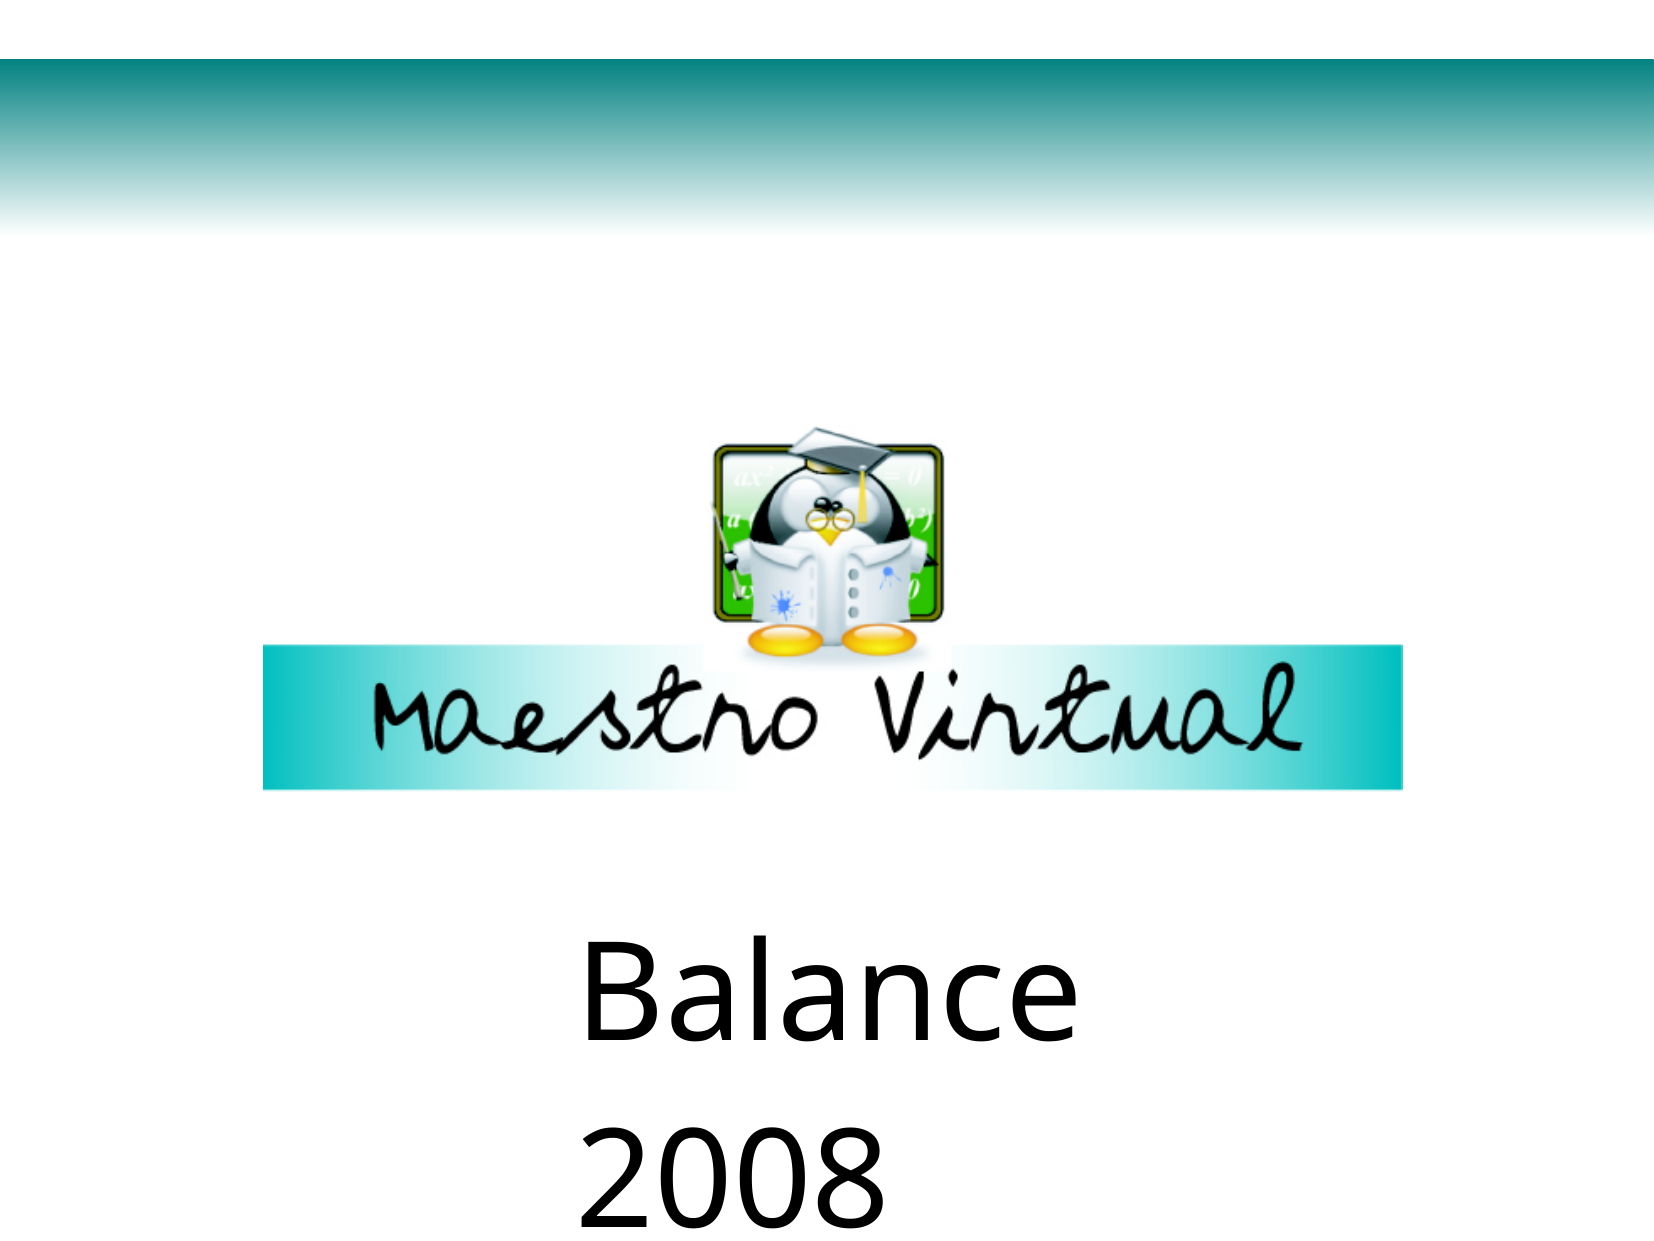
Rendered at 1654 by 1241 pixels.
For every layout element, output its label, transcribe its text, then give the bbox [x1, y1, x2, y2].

text_box Balance 2008 [561, 885, 1211, 1085]
picture [263, 424, 1403, 827]
text_box [0, 59, 1654, 237]
